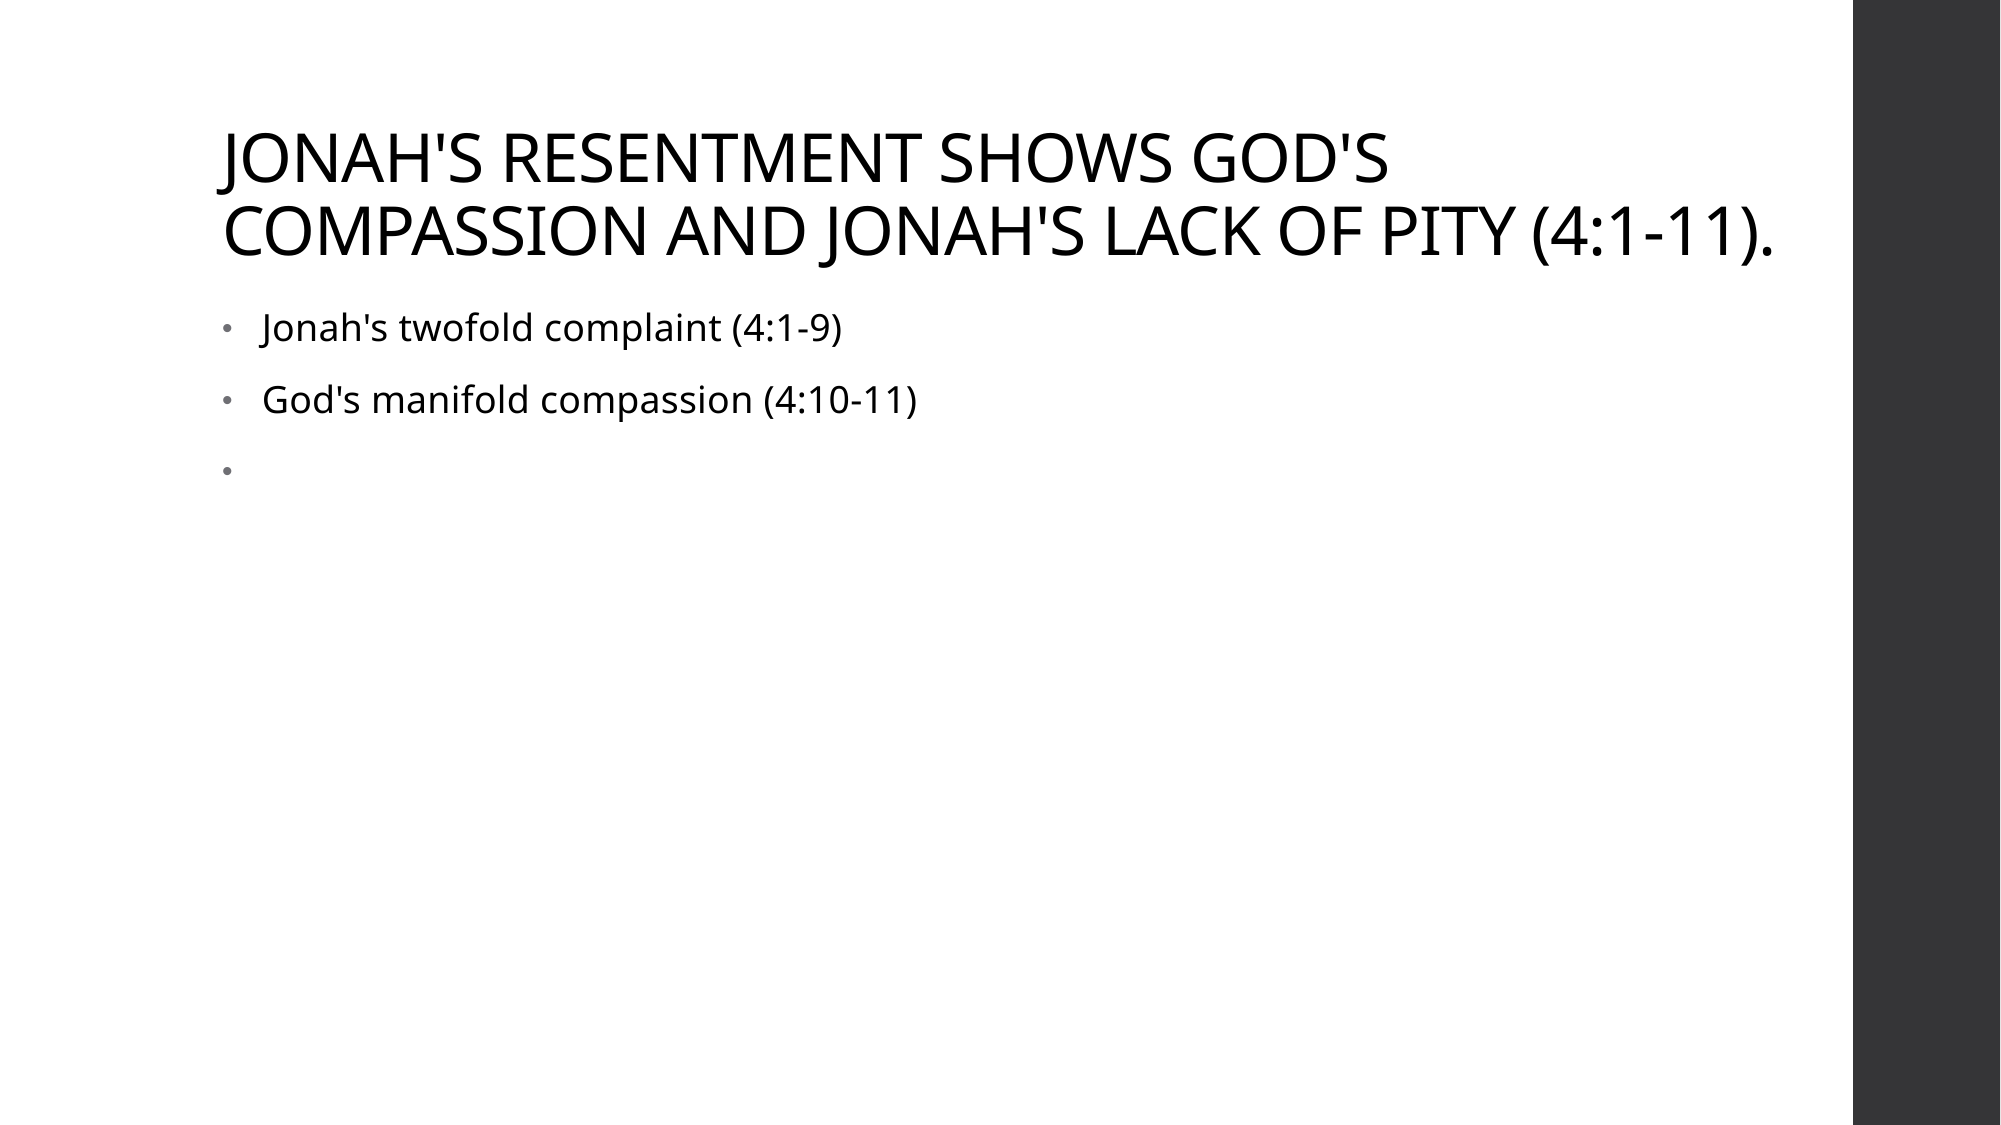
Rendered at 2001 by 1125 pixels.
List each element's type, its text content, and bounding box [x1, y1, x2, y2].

list Jonah's twofold complaint (4:1-9) God's manifold compassion (4:10-11) [206, 299, 1617, 1014]
title JONAH'S RESENTMENT SHOWS GOD'S COMPASSION AND JONAH'S LACK OF PITY (4:1-11). [206, 60, 1797, 278]
